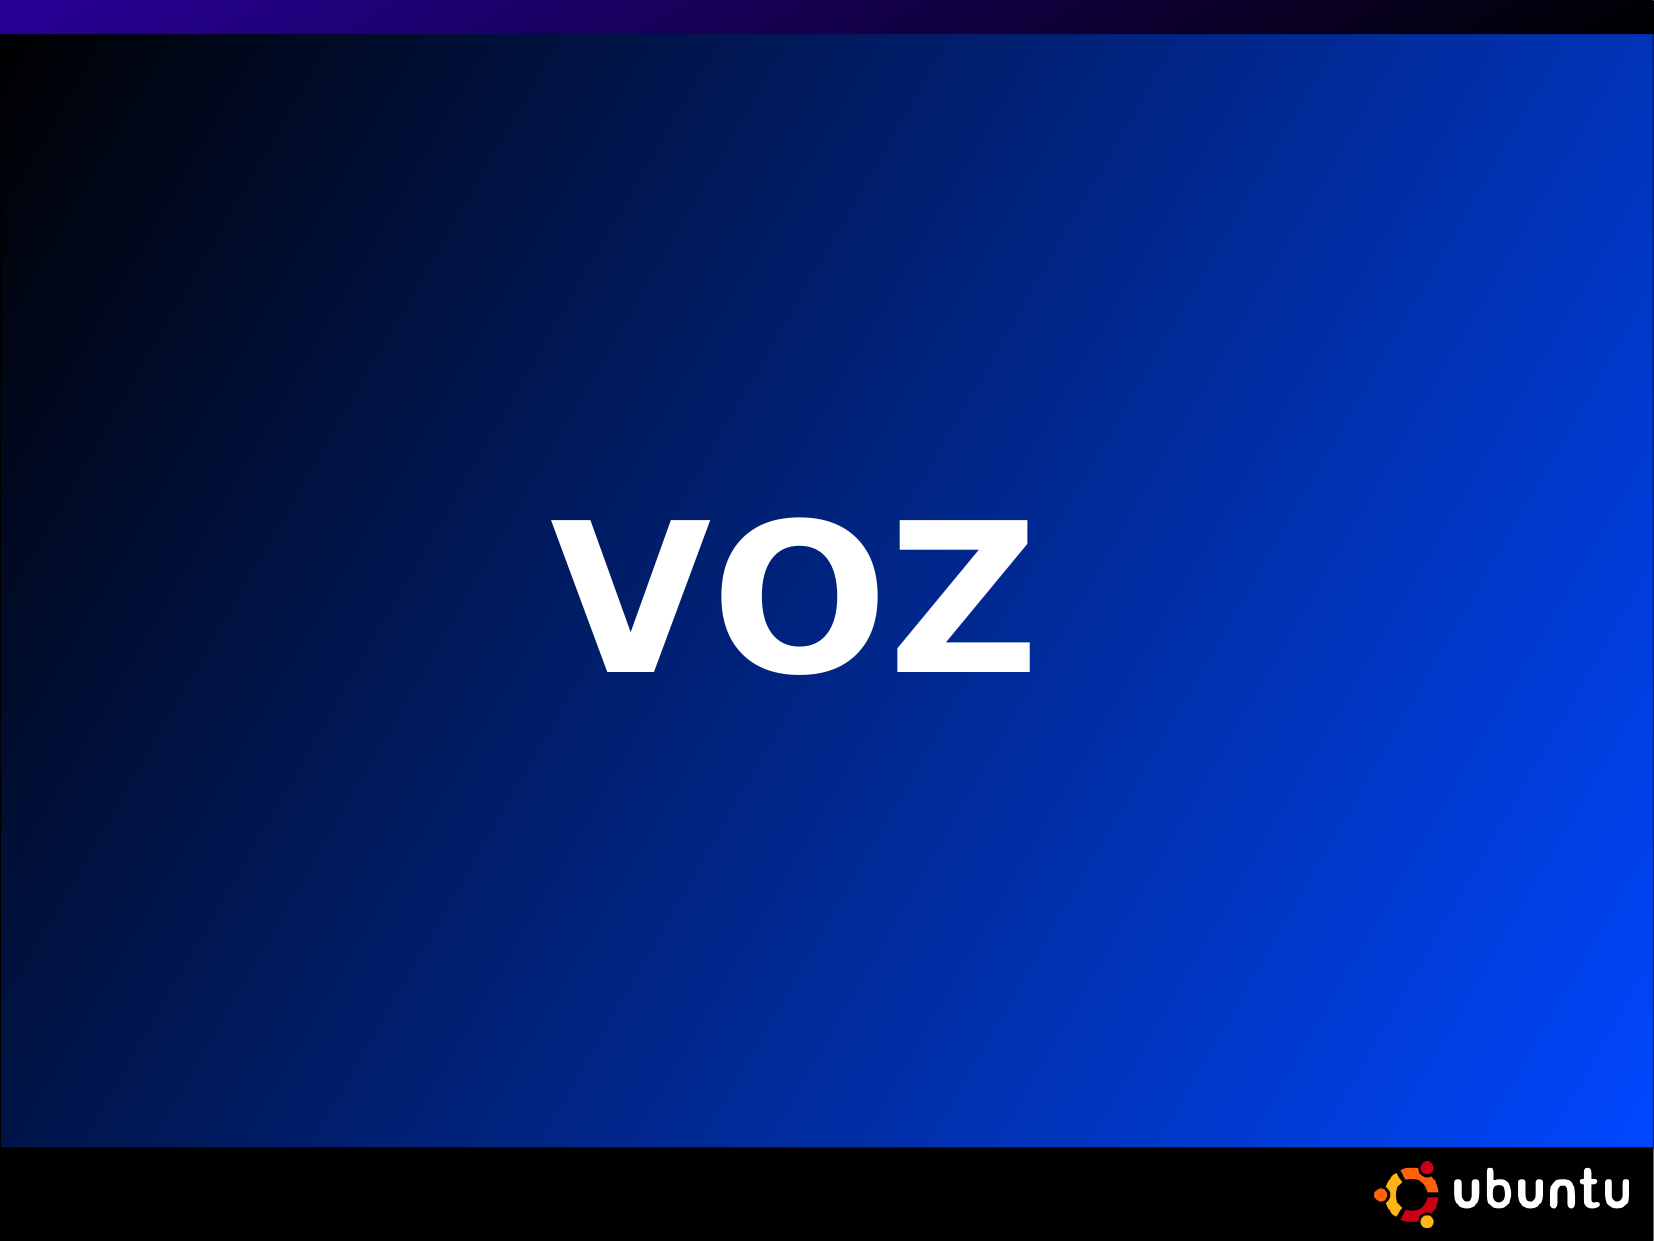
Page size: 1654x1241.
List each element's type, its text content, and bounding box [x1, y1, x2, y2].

text_box [0, 0, 1654, 1241]
text_box VOZ [550, 476, 1060, 720]
picture [1374, 1161, 1629, 1228]
